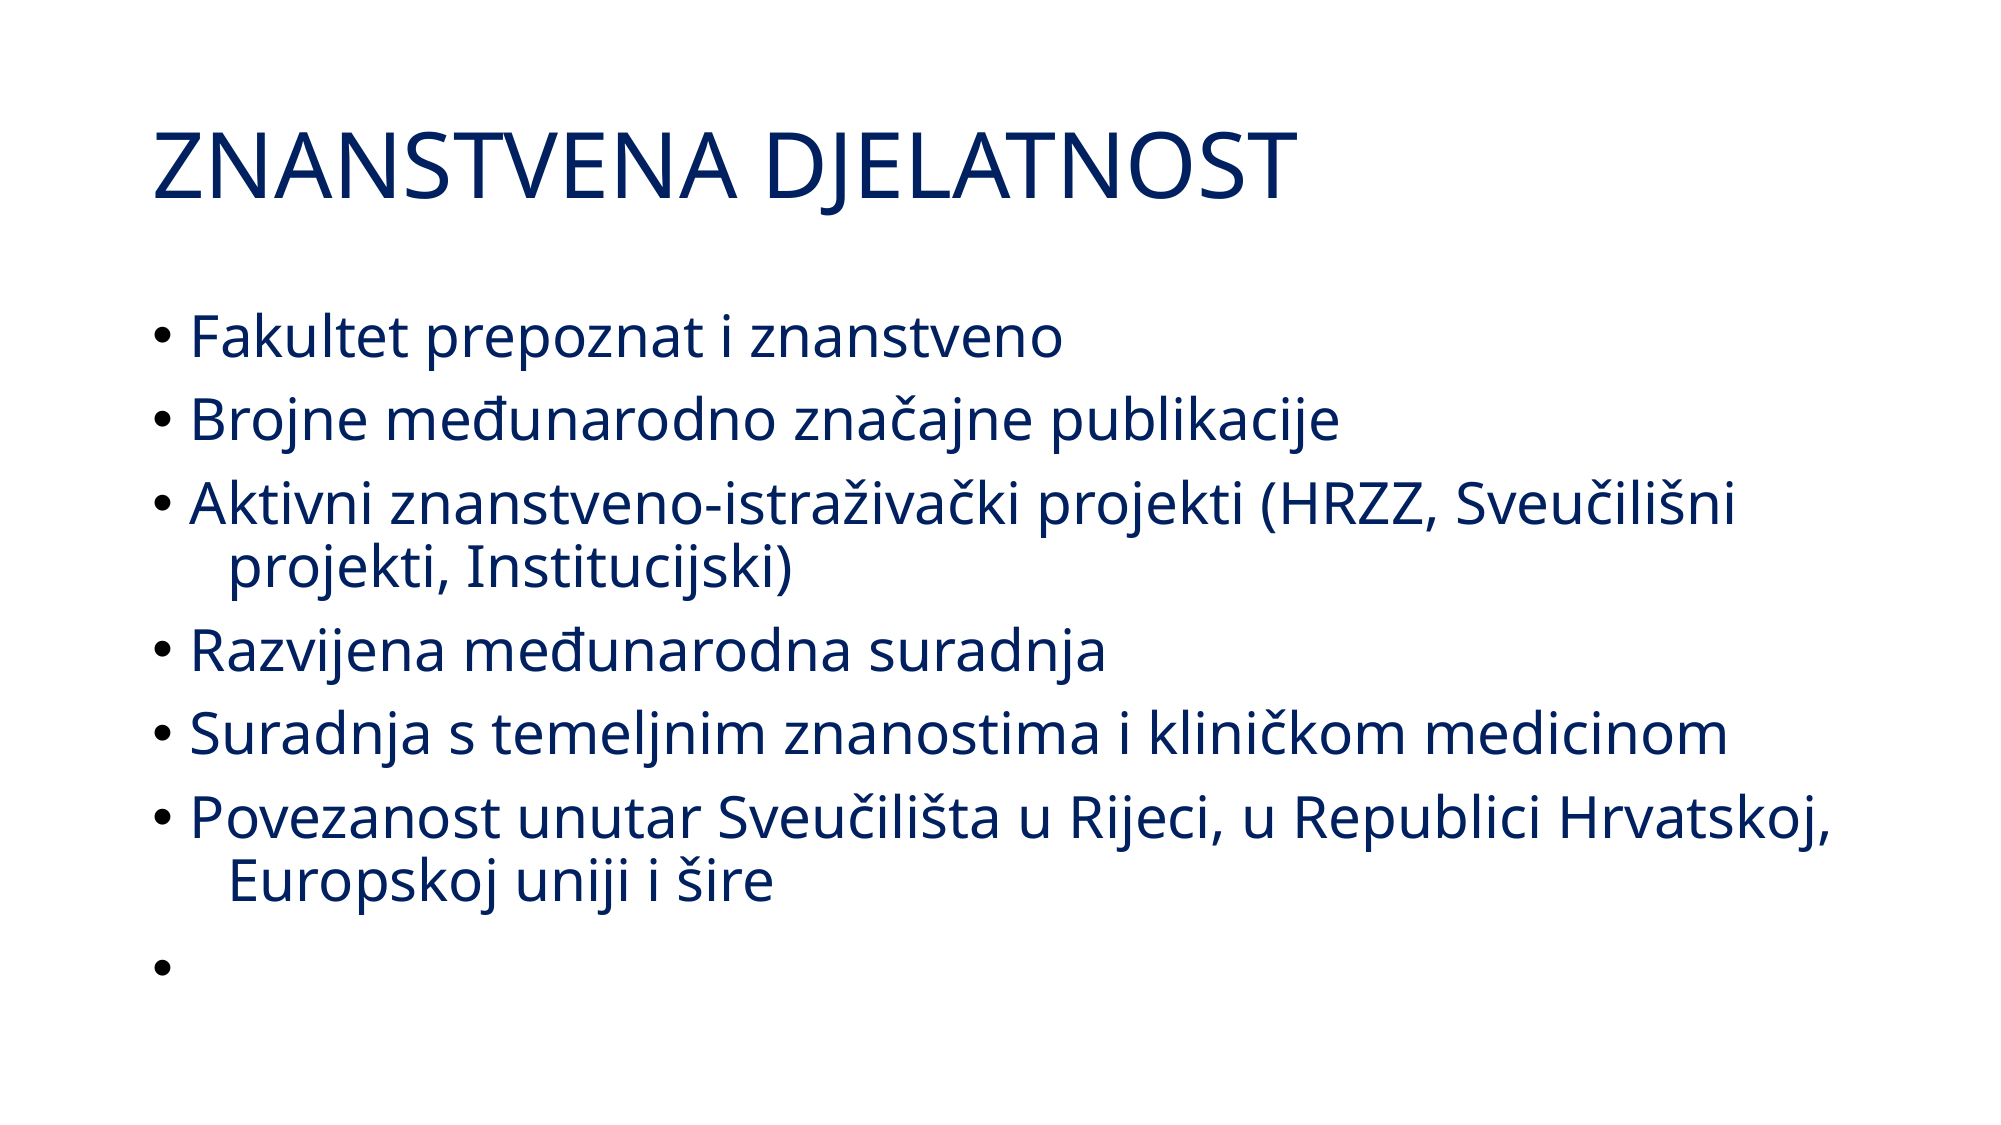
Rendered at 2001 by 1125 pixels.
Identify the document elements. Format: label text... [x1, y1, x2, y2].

title ZNANSTVENA DJELATNOST [137, 59, 1863, 278]
list Fakultet prepoznat i znanstveno Brojne međunarodno značajne publikacije Aktivni znanstveno-istraživački projekti (HRZZ, Sveučilišni projekti, Institucijski) Razvijena međunarodna suradnja Suradnja s temeljnim znanostima i kliničkom medicinom Povezanost unutar Sveučilišta u Rijeci, u Republici Hrvatskoj, Europskoj uniji i šire [137, 299, 1863, 1014]
